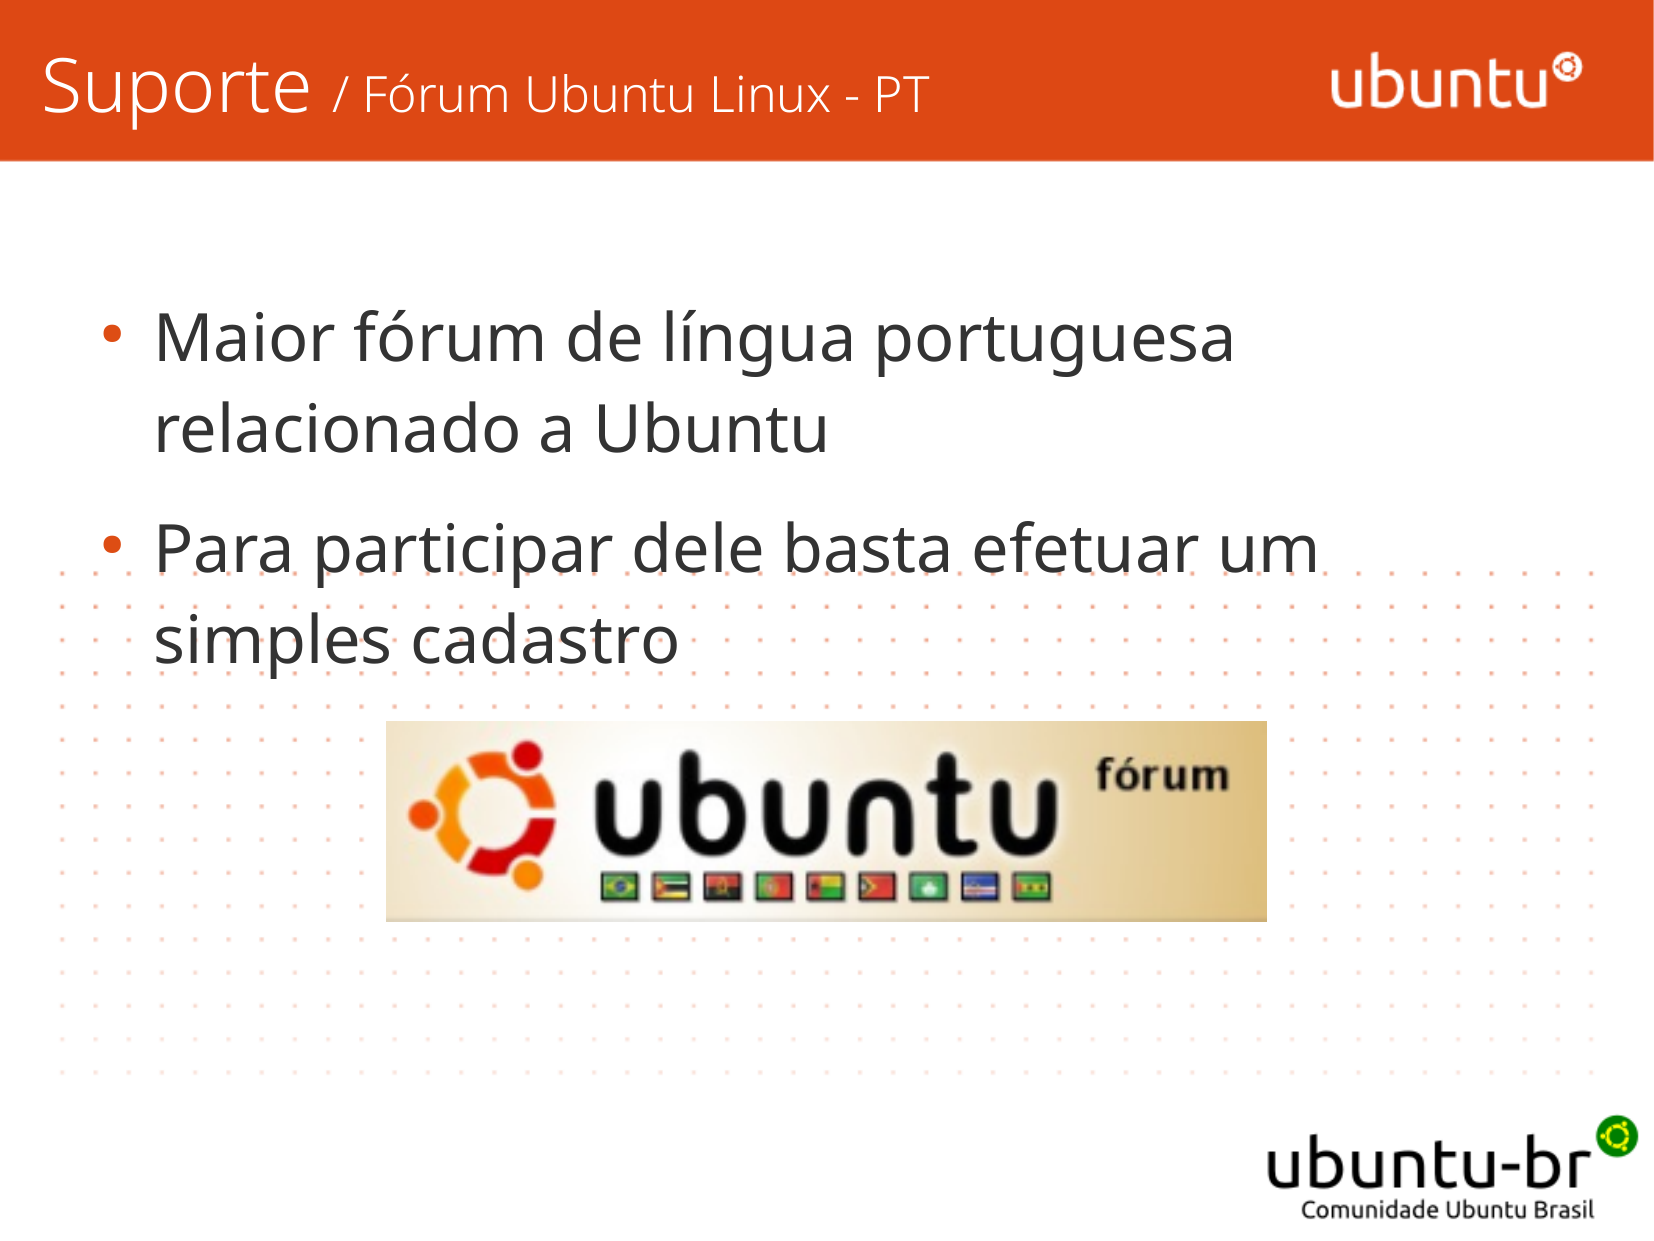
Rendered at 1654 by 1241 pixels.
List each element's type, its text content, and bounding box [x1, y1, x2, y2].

picture [0, 0, 1654, 1241]
list Maior fórum de língua portuguesa relacionado a Ubuntu Para participar dele basta efetuar um simples cadastro [82, 290, 1538, 1010]
title Suporte / Fórum Ubuntu Linux - PT [41, 31, 1300, 136]
